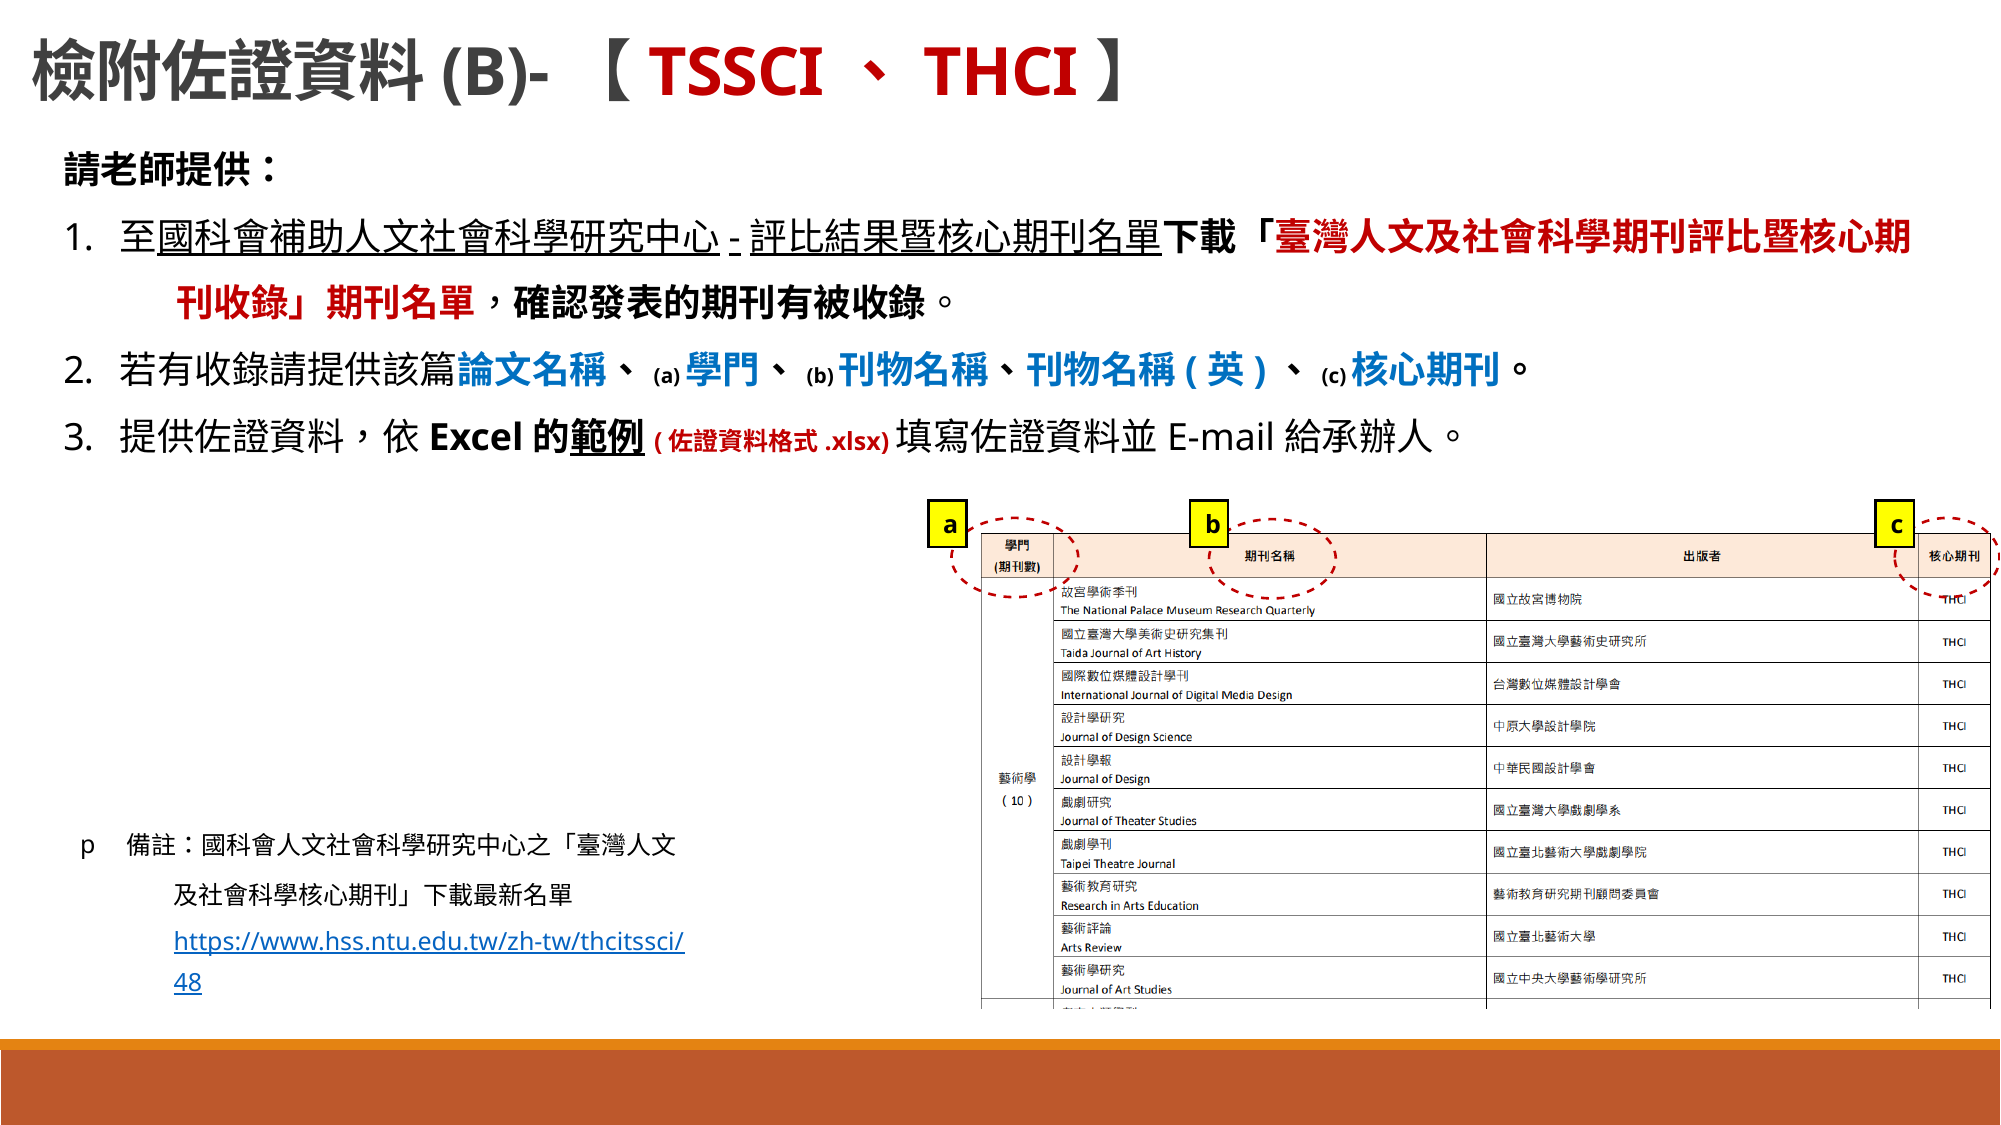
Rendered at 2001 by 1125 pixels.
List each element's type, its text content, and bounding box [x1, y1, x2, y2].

text_box 備註：國科會人文社會科學研究中心之「臺灣人文及社會科學核心期刊」下載最新名單https://www.hss.ntu.edu.tw/zh-tw/thcitssci/48 [65, 802, 706, 1067]
text_box c [1876, 501, 1914, 547]
picture [966, 525, 2000, 1009]
text_box b [1190, 501, 1228, 547]
text_box 請老師提供： 至國科會補助人文社會科學研究中心-評比結果暨核心期刊名單下載「臺灣人文及社會科學期刊評比暨核心期刊收錄」期刊名單，確認發表的期刊有被收錄。 若有收錄請提供該篇論文名稱、(a)學門、(b)刊物名稱、刊物名稱(英)、(c)核心期刊。 提供佐證資料，依Excel的範例(佐證資料格式.xlsx)填寫佐證資料並E-mail給承辦人。 [48, 117, 1949, 465]
title 檢附佐證資料(B)-【TSSCI、THCI】 [15, 30, 1666, 117]
text_box a [928, 501, 966, 547]
